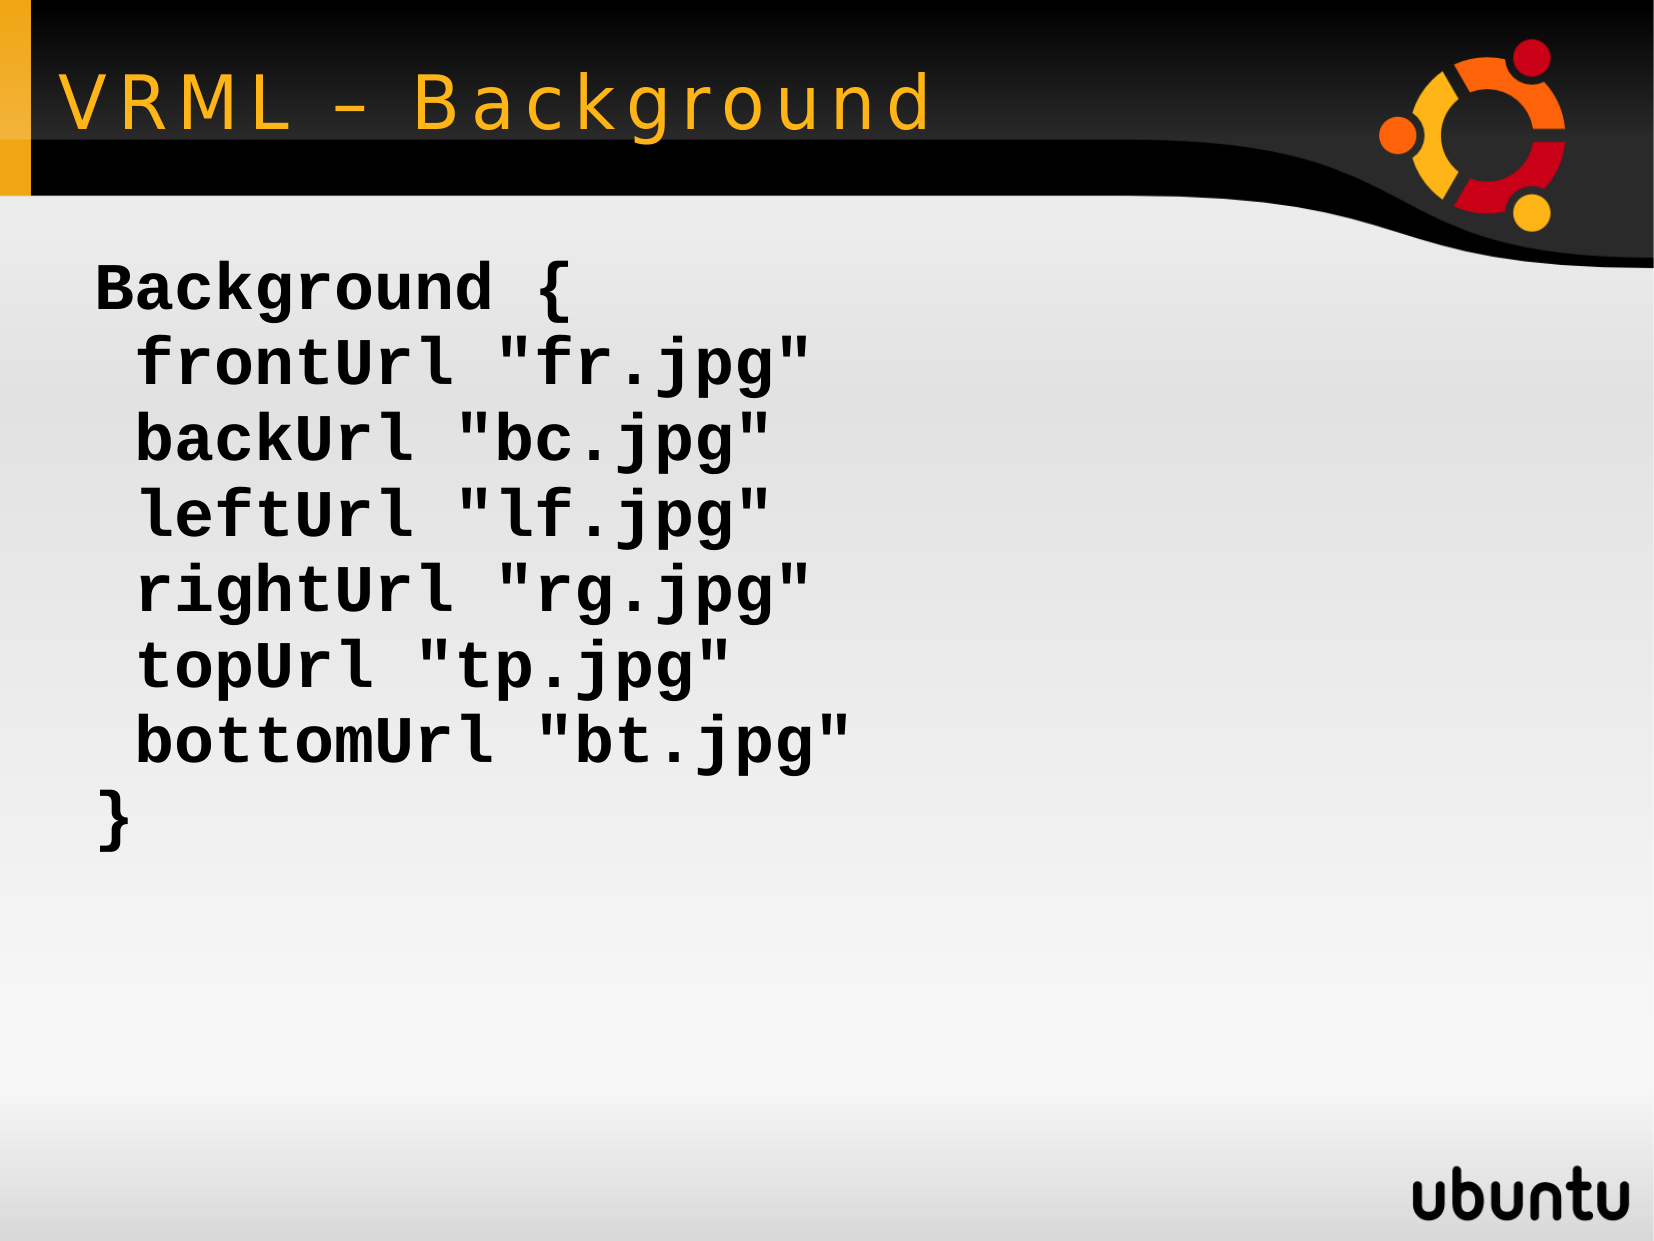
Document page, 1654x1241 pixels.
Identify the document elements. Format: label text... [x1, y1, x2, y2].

list Background { frontUrl "fr.jpg" backUrl "bc.jpg" leftUrl "lf.jpg" rightUrl "rg.jpg" topUrl "tp.jpg" bottomUrl "bt.jpg" } [76, 253, 1565, 1073]
title VRML – Background [59, 29, 1270, 178]
picture [0, 0, 1654, 1241]
